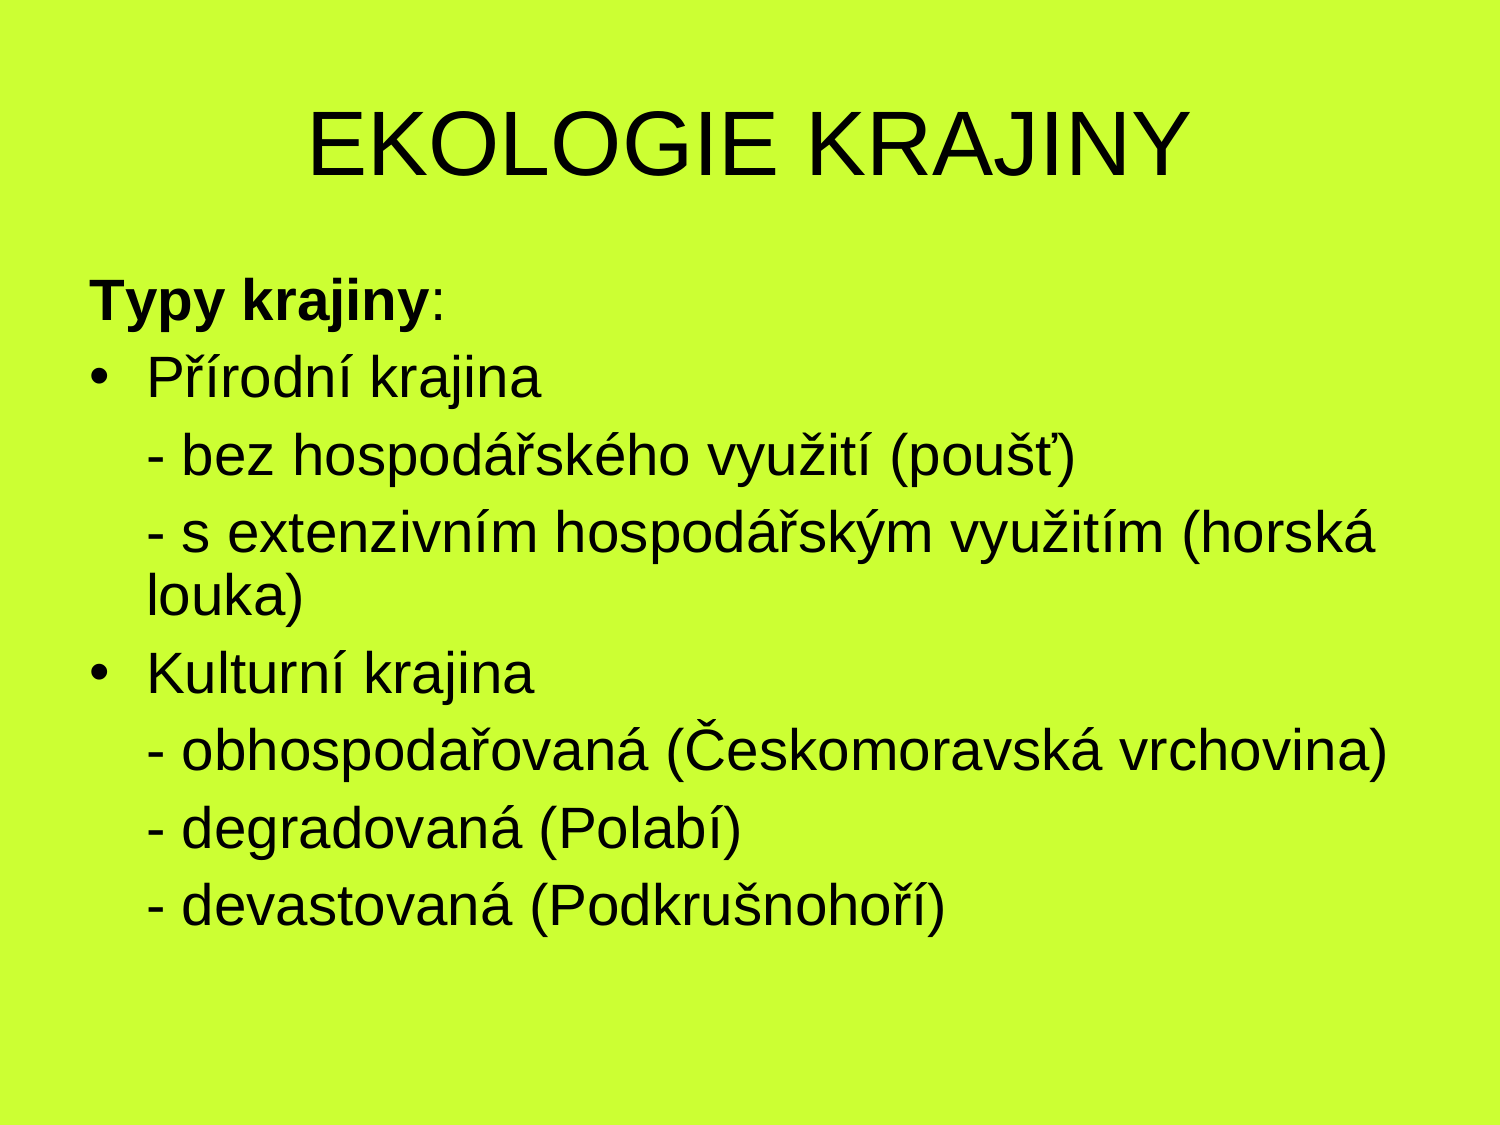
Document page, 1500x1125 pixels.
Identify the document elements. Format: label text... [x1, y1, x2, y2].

list Typy krajiny: Přírodní krajina - bez hospodářského využití (poušť) - s extenzivním hospodářským využitím (horská louka) Kulturní krajina - obhospodařovaná (Českomoravská vrchovina) - degradovaná (Polabí) - devastovaná (Podkrušnohoří) [75, 262, 1426, 1006]
title EKOLOGIE KRAJINY [75, 45, 1426, 233]
